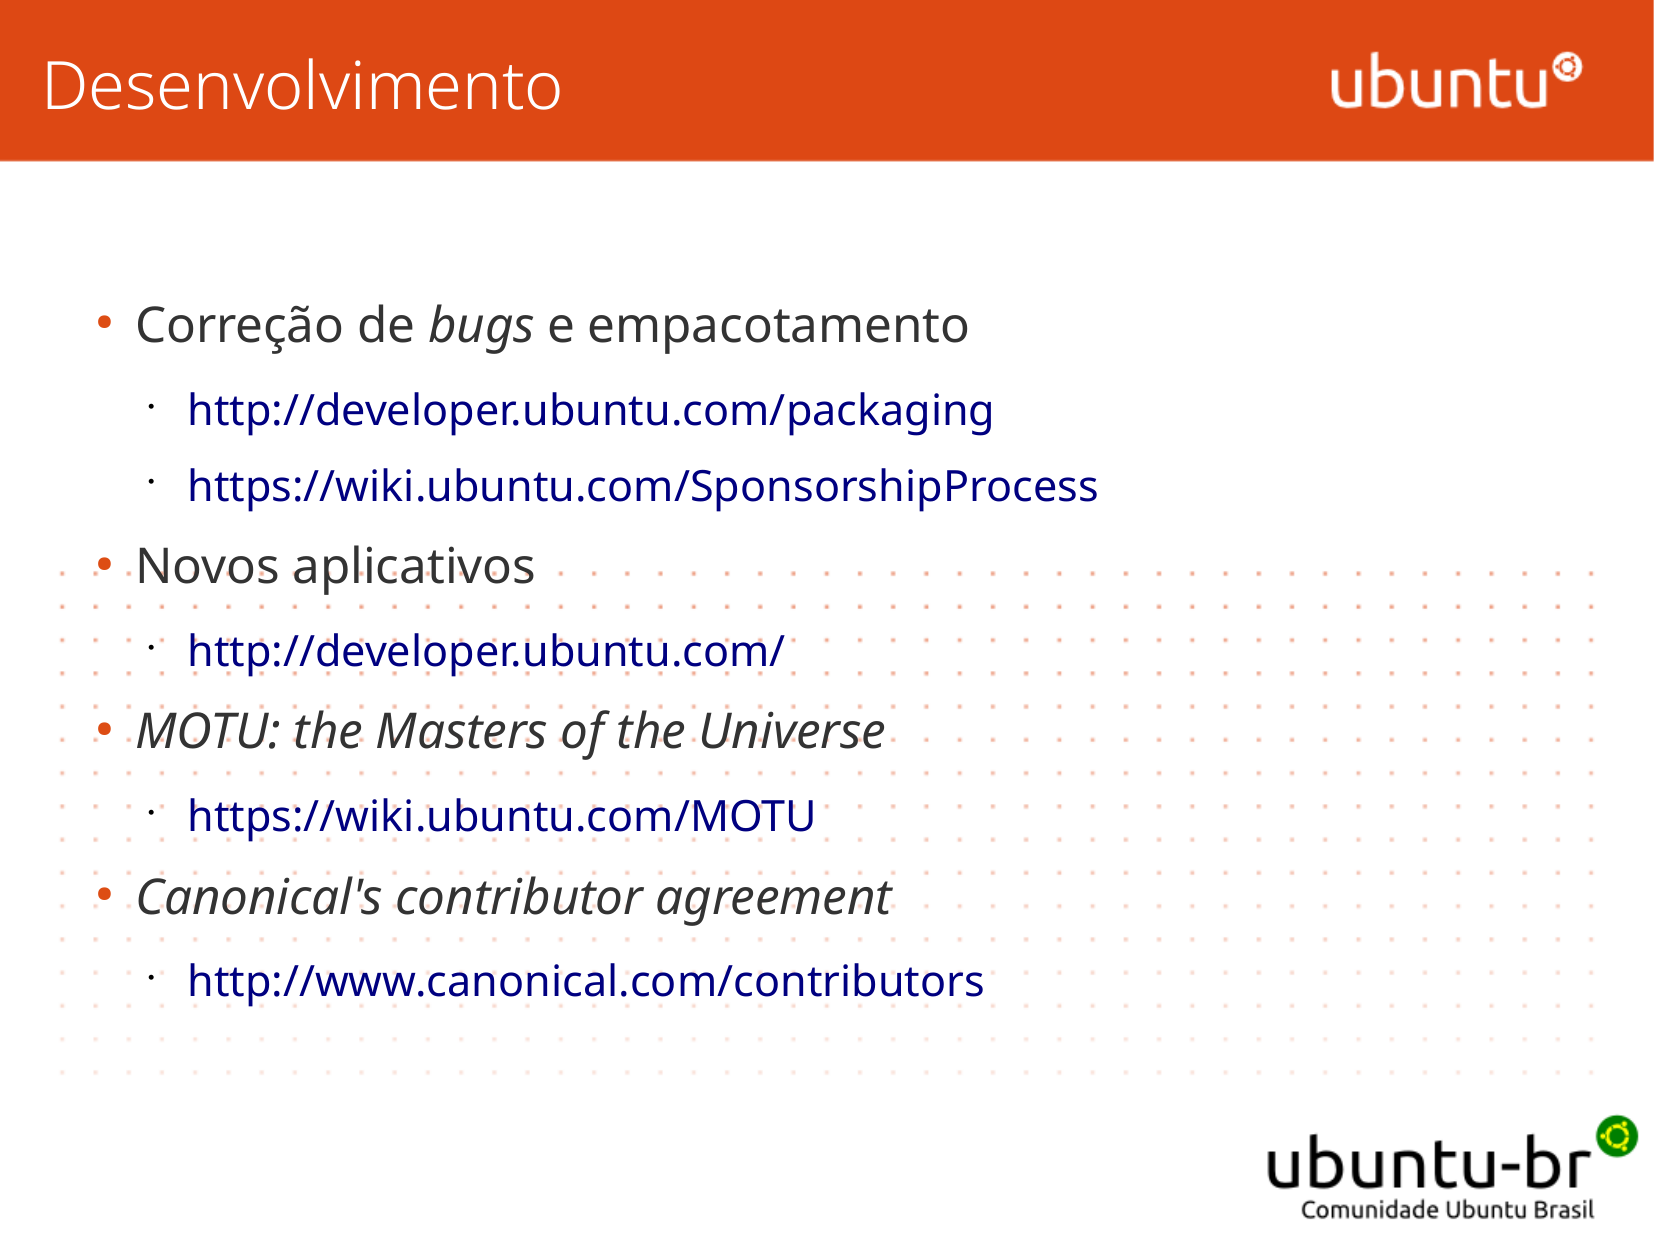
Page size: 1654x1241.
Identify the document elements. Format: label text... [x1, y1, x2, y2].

picture [0, 0, 1654, 1241]
list Correção de bugs e empacotamento http://developer.ubuntu.com/packaging https://wiki.ubuntu.com/SponsorshipProcess Novos aplicativos http://developer.ubuntu.com/ MOTU: the Masters of the Universe https://wiki.ubuntu.com/MOTU Canonical's contributor agreement http://www.canonical.com/contributors [82, 290, 1538, 1010]
title Desenvolvimento [41, 31, 1300, 136]
